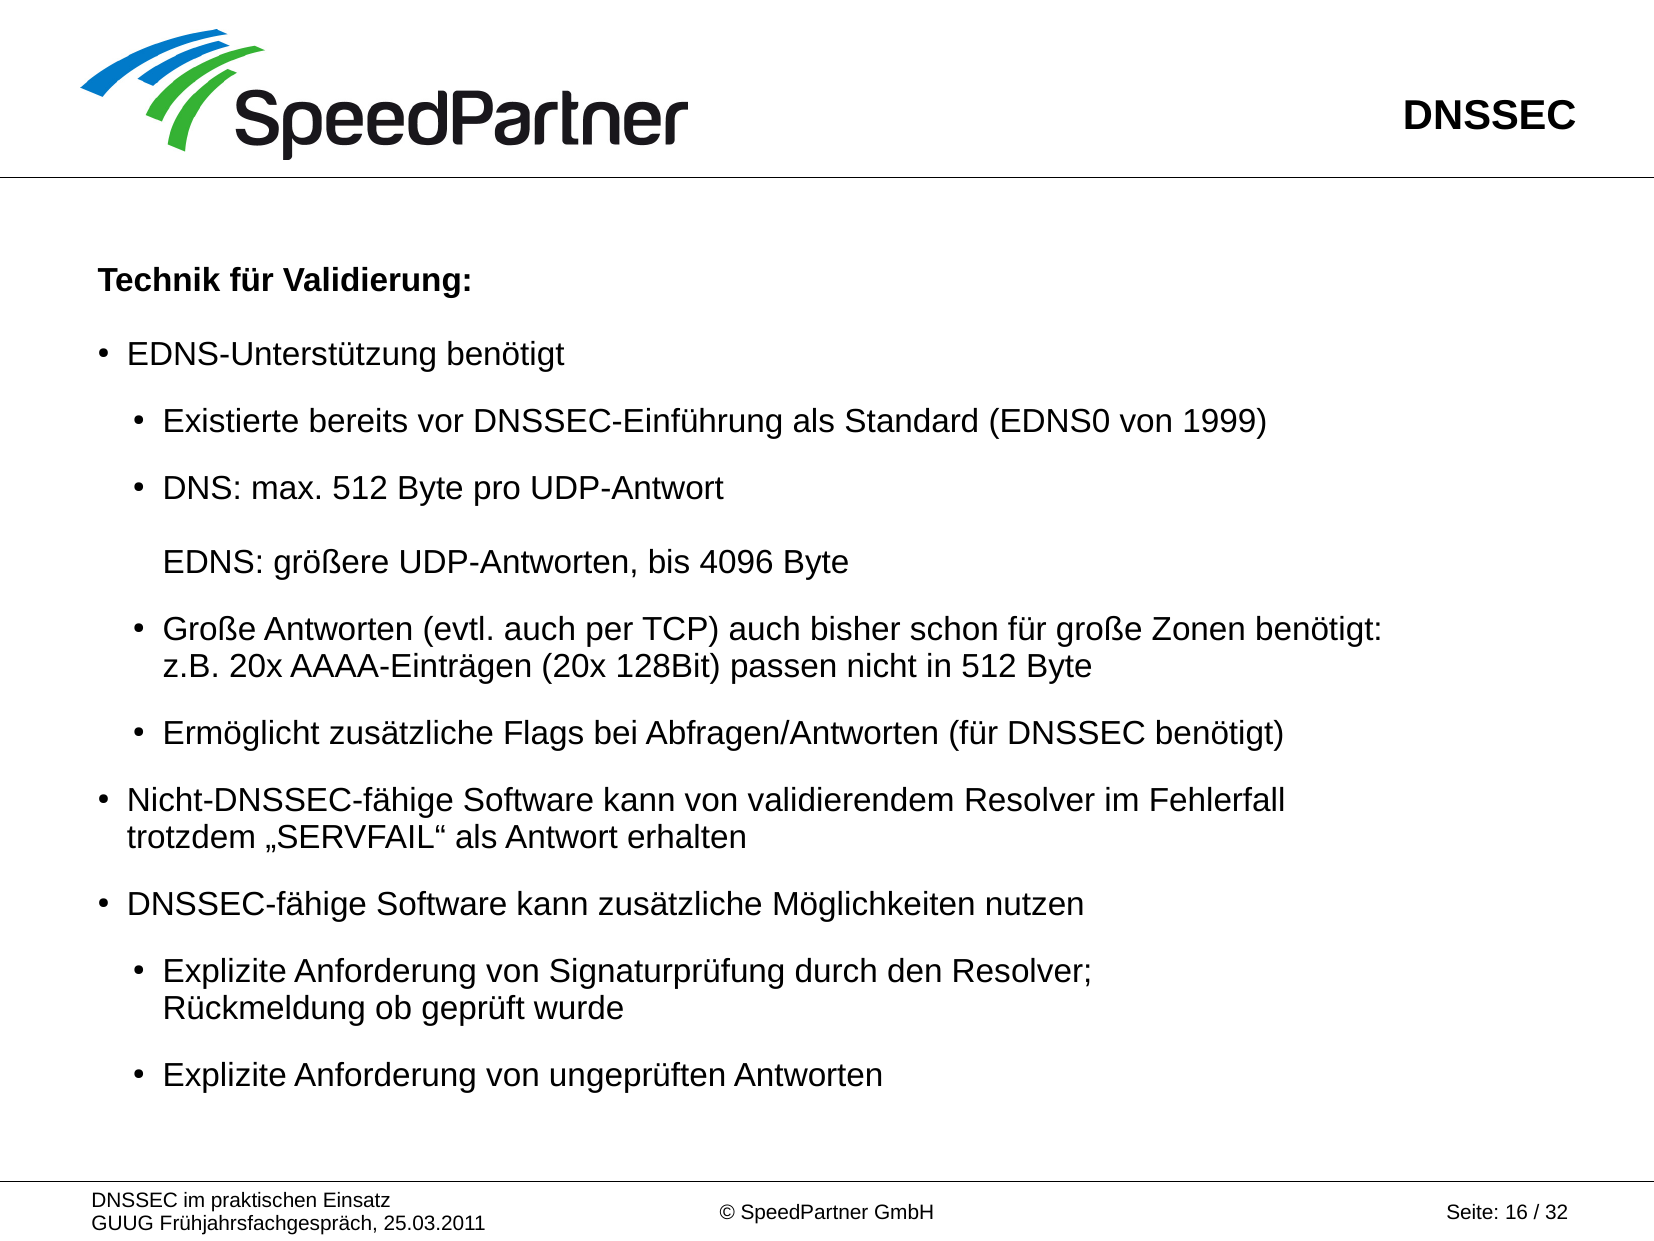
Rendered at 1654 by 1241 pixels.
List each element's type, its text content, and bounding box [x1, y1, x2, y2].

title DNSSEC [590, 70, 1577, 160]
picture [80, 29, 688, 160]
text_box Technik für Validierung: EDNS-Unterstützung benötigt Existierte bereits vor DNSSEC-Einführung als Standard (EDNS0 von 1999) DNS: max. 512 Byte pro UDP-Antwort EDNS: größere UDP-Antworten, bis 4096 Byte Große Antworten (evtl. auch per TCP) auch bisher schon für große Zonen benötigt: z.B. 20x AAAA-Einträgen (20x 128Bit) passen nicht in 512 Byte Ermöglicht zusätzliche Flags bei Abfragen/Antworten (für DNSSEC benötigt) Nicht-DNSSEC-fähige Software kann von validierendem Resolver im Fehlerfall trotzdem „SERVFAIL“ als Antwort erhalten DNSSEC-fähige Software kann zusätzliche Möglichkeiten nutzen Explizite Anforderung von Signaturprüfung durch den Resolver; Rückmeldung ob geprüft wurde Explizite Anforderung von ungeprüften Antworten [82, 253, 1565, 1151]
